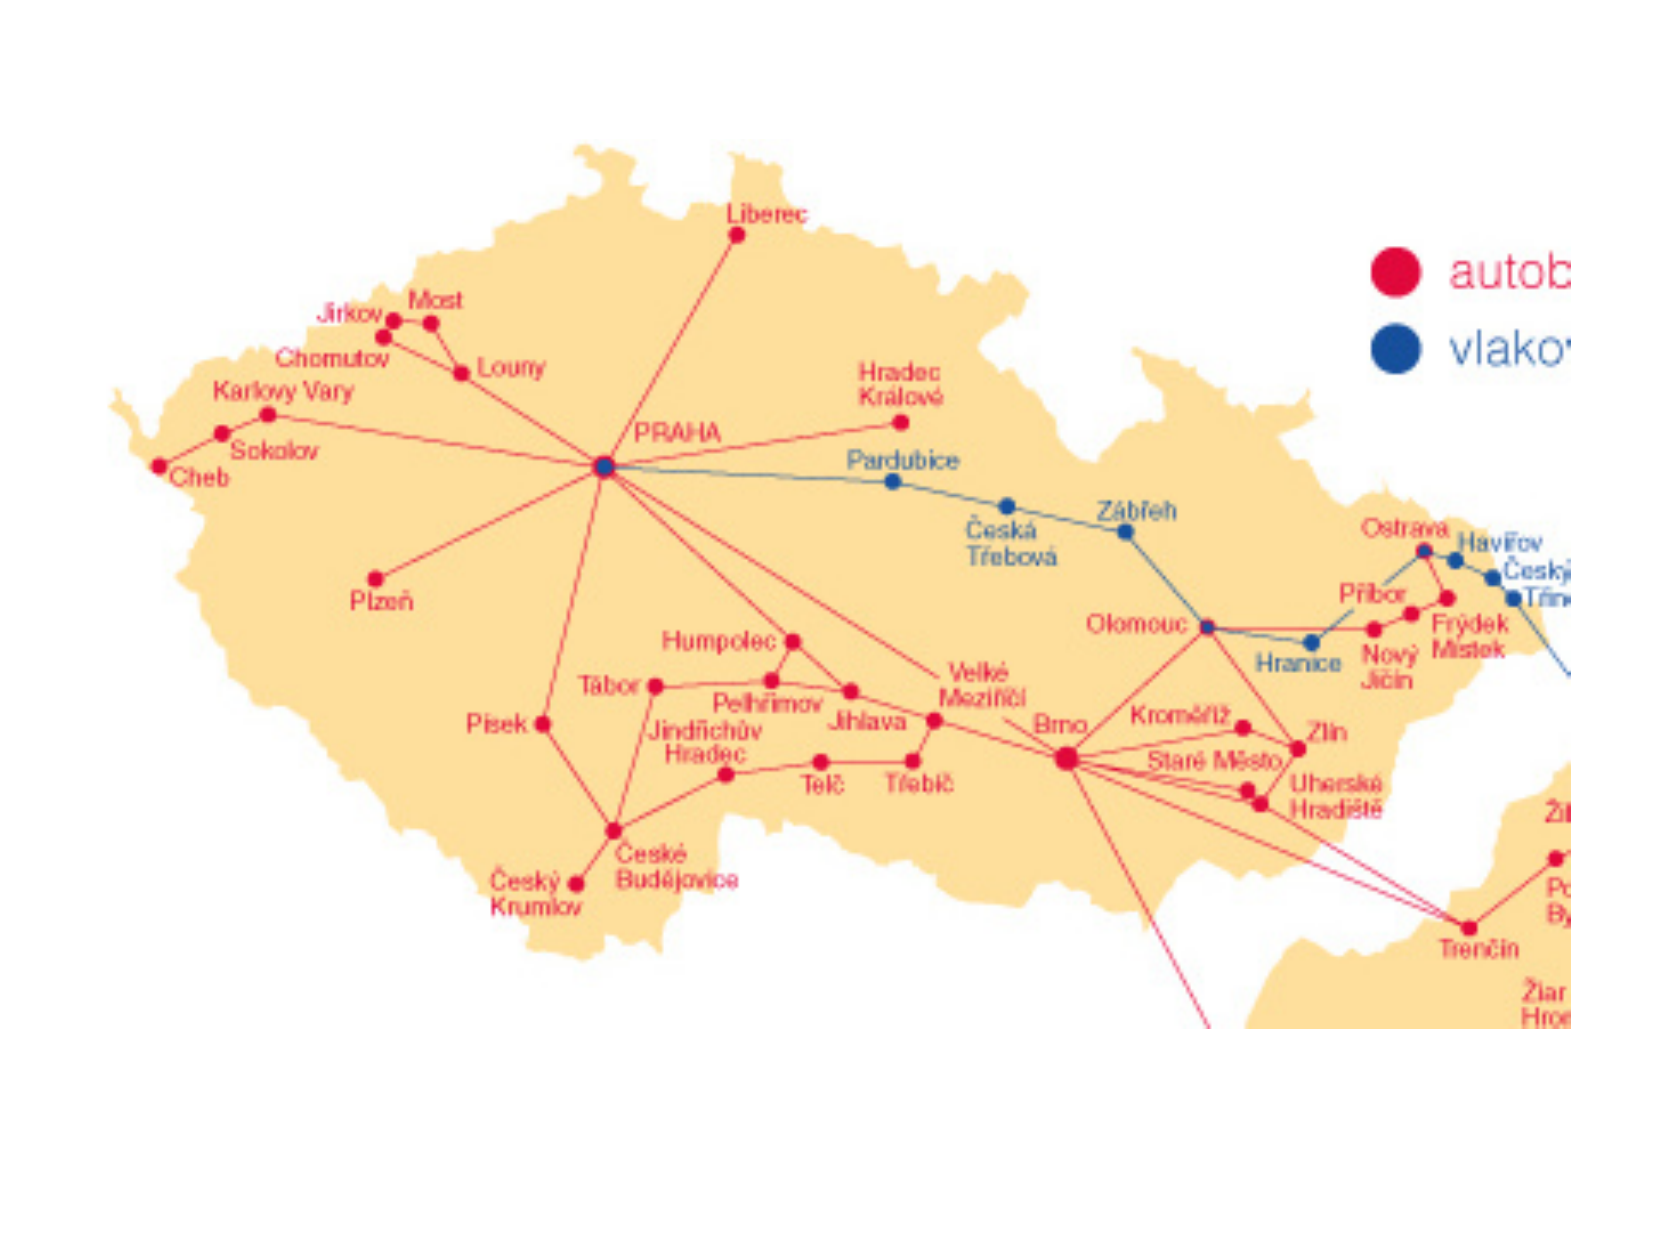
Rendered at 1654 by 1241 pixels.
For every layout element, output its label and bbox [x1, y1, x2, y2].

picture [82, 139, 1571, 1029]
